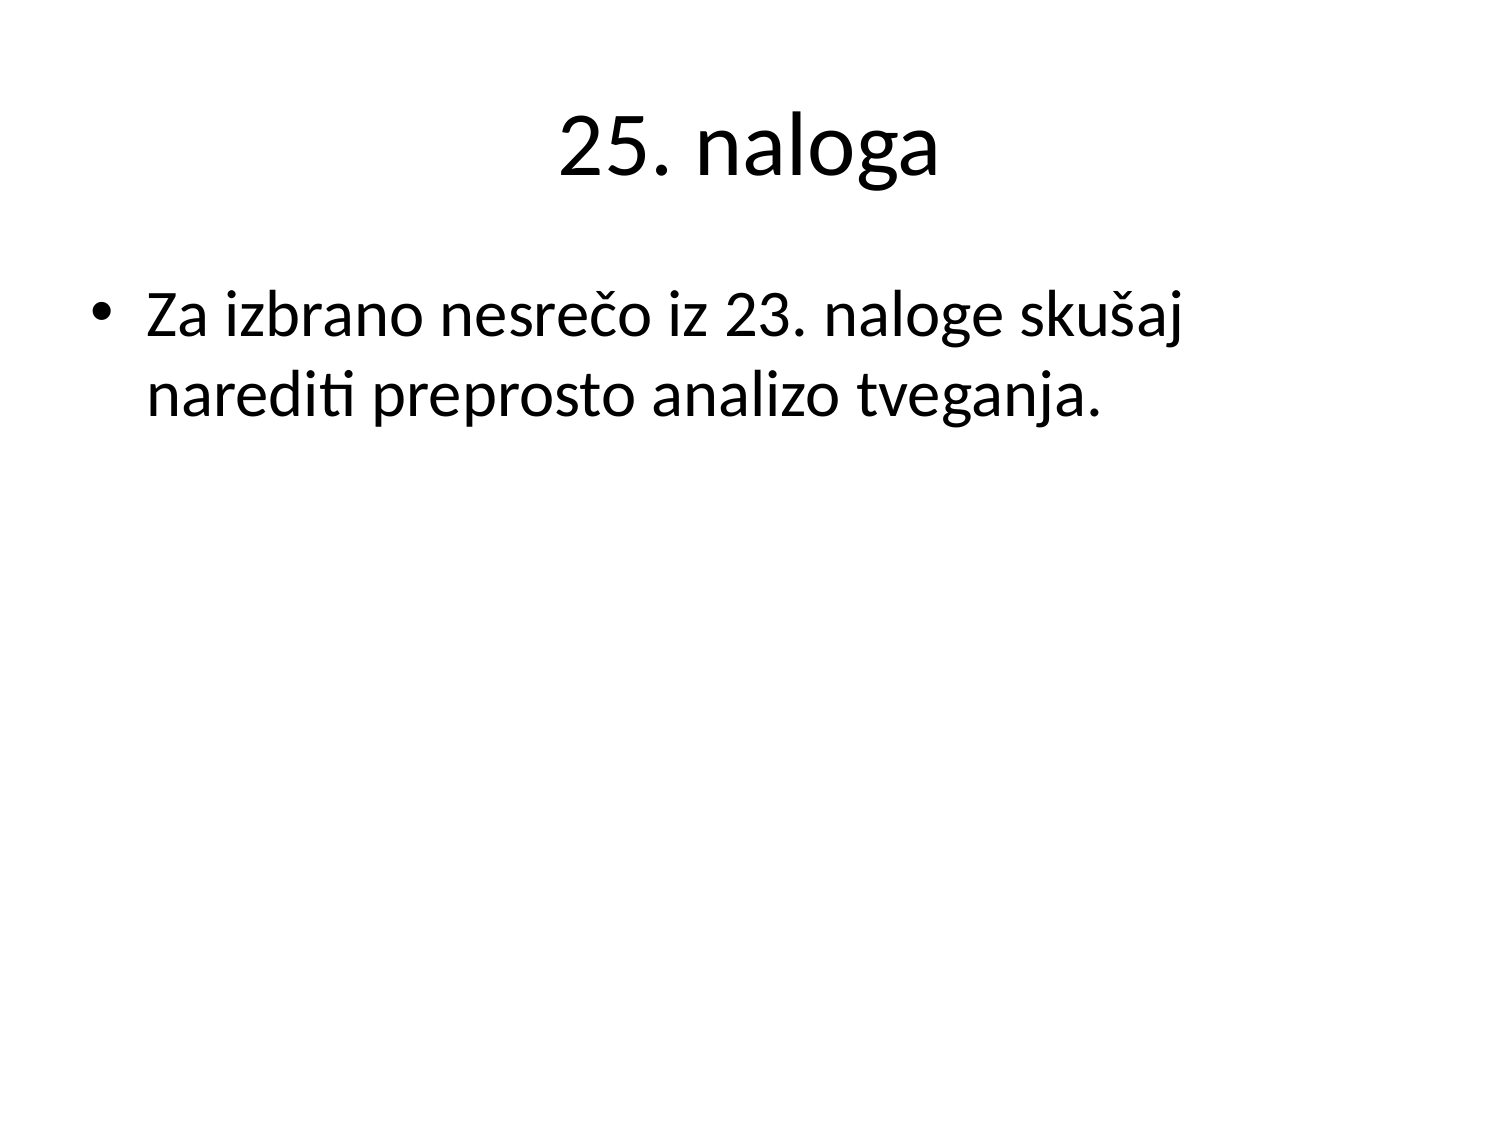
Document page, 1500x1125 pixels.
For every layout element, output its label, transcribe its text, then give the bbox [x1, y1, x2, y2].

title 25. naloga [75, 45, 1425, 233]
list Za izbrano nesrečo iz 23. naloge skušaj narediti preprosto analizo tveganja. [75, 262, 1425, 1005]
